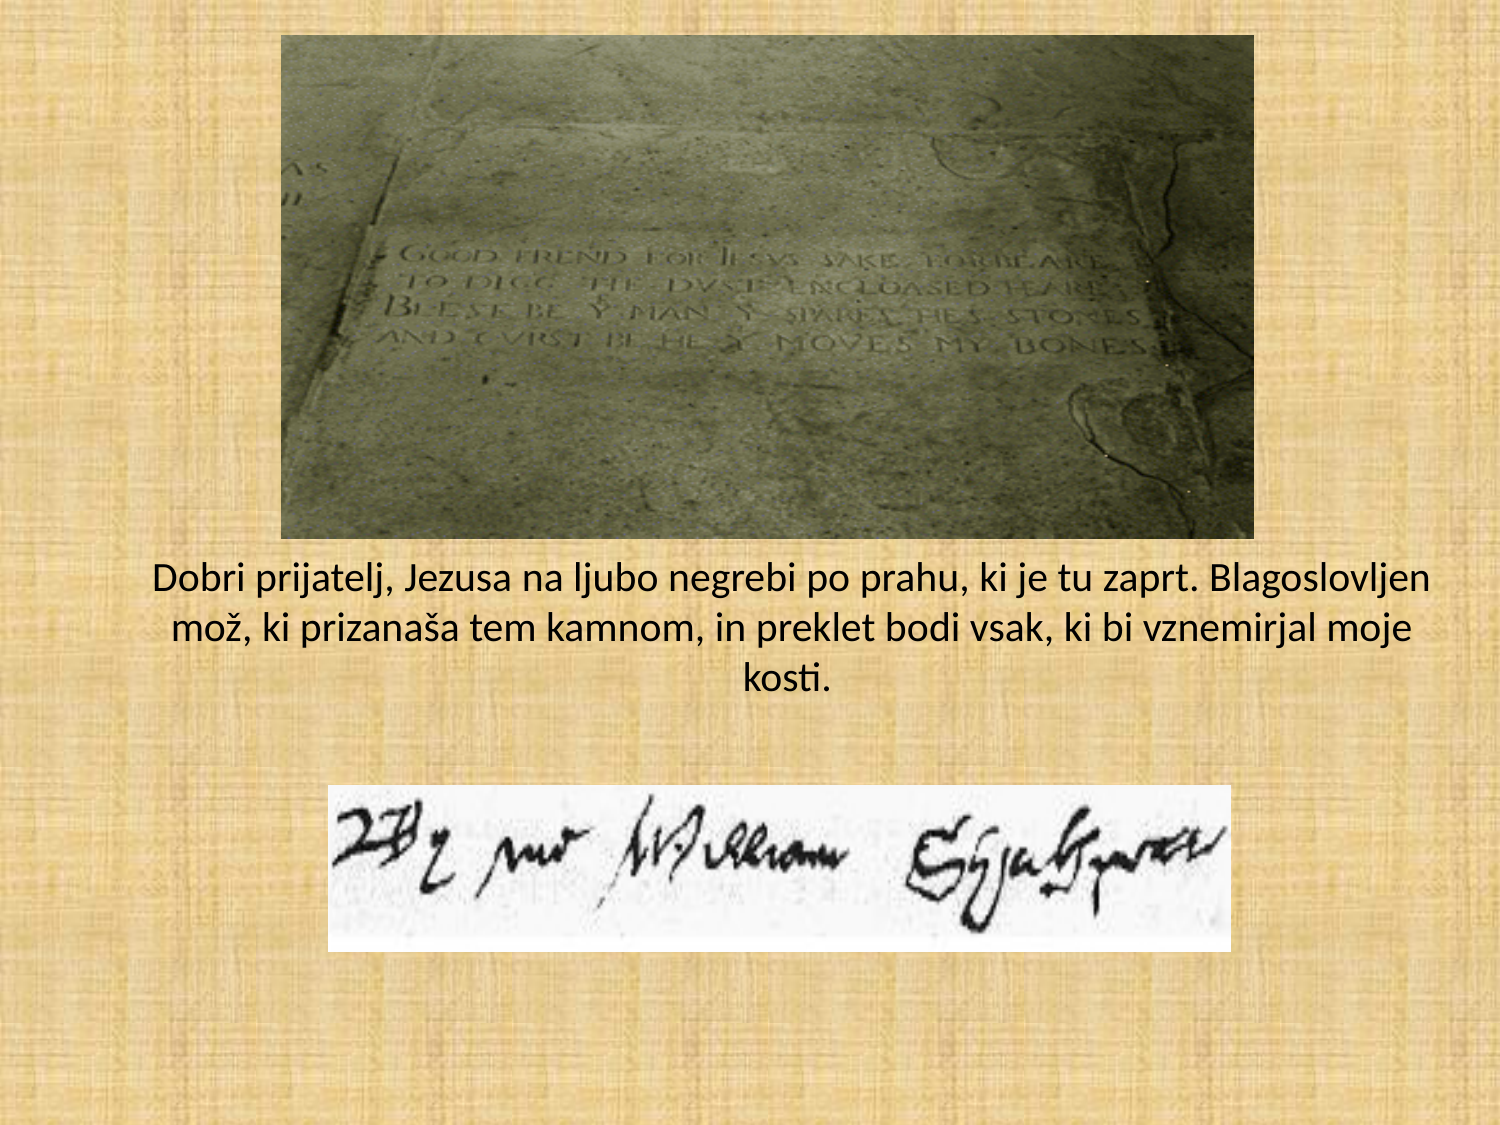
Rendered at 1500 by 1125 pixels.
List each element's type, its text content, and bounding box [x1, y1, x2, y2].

title Dobri prijatelj, Jezusa na ljubo negrebi po prahu, ki je tu zaprt. Blagoslovljen mož, ki prizanaša tem kamnom, in preklet bodi vsak, ki bi vznemirjal moje kosti. [117, 433, 1468, 926]
picture [0, 0, 1500, 1125]
